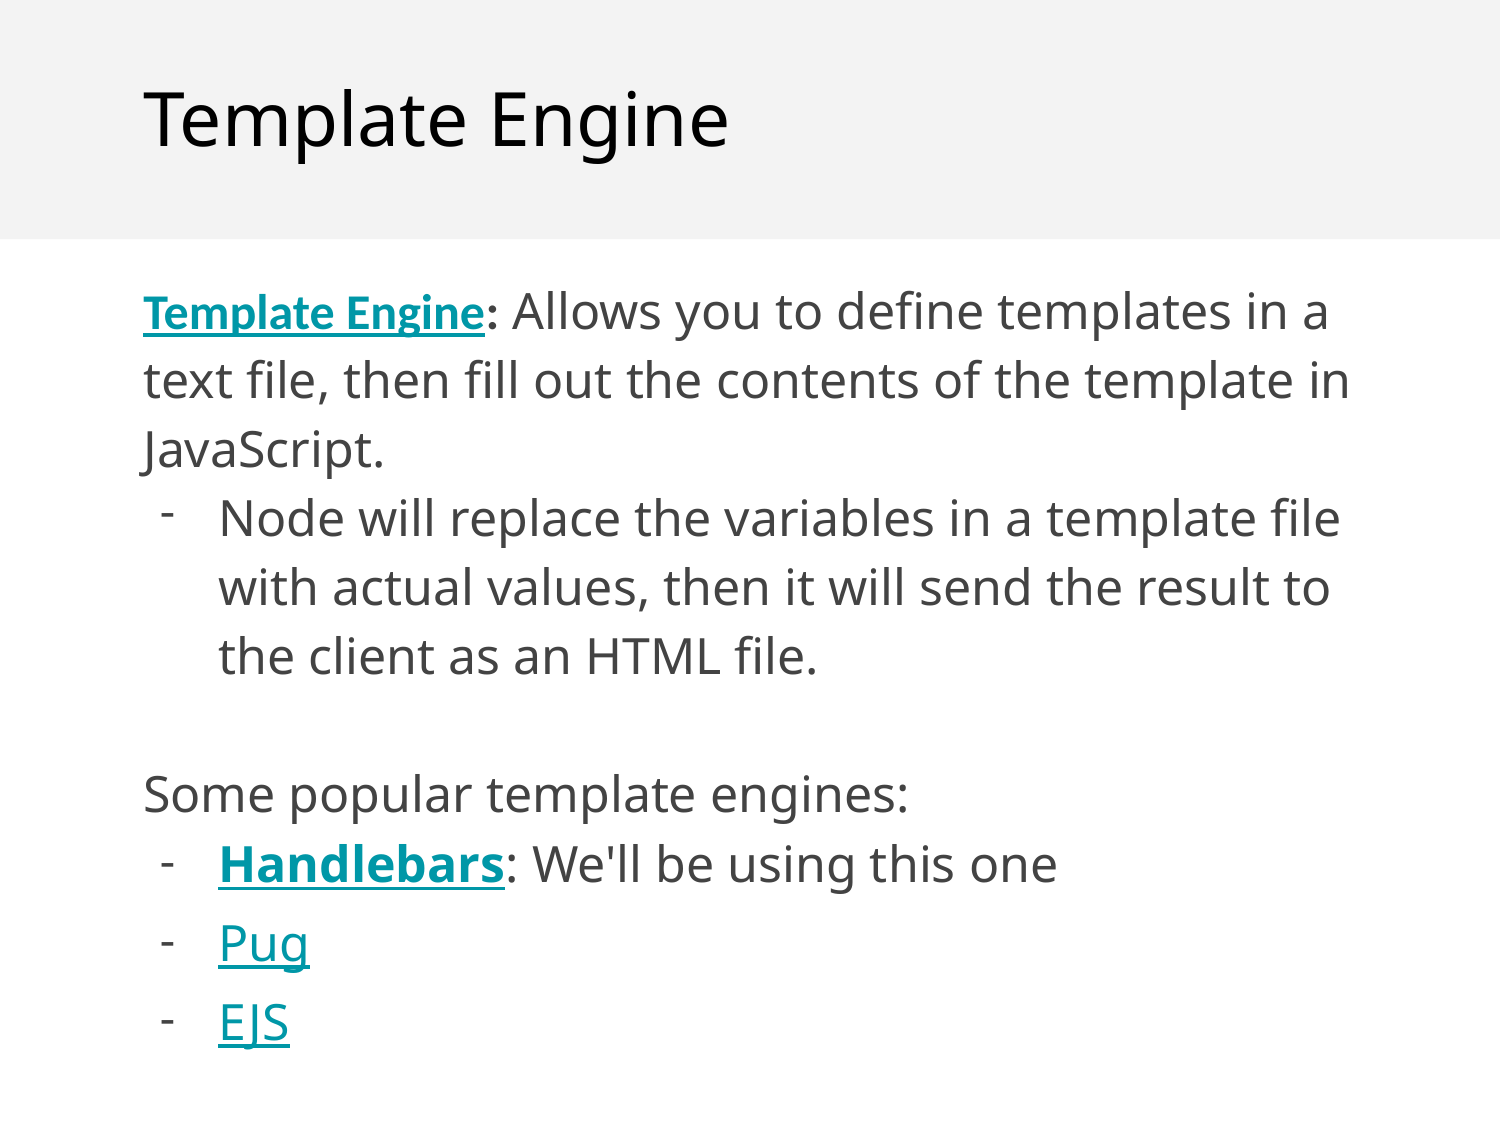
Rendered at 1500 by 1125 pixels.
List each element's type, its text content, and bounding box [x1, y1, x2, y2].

list Template Engine: Allows you to define templates in a text file, then fill out the contents of the template in JavaScript. Node will replace the variables in a template file with actual values, then it will send the result to the client as an HTML file. Some popular template engines: Handlebars: We'll be using this one Pug EJS [128, 255, 1372, 1004]
title Template Engine [128, 56, 1372, 183]
